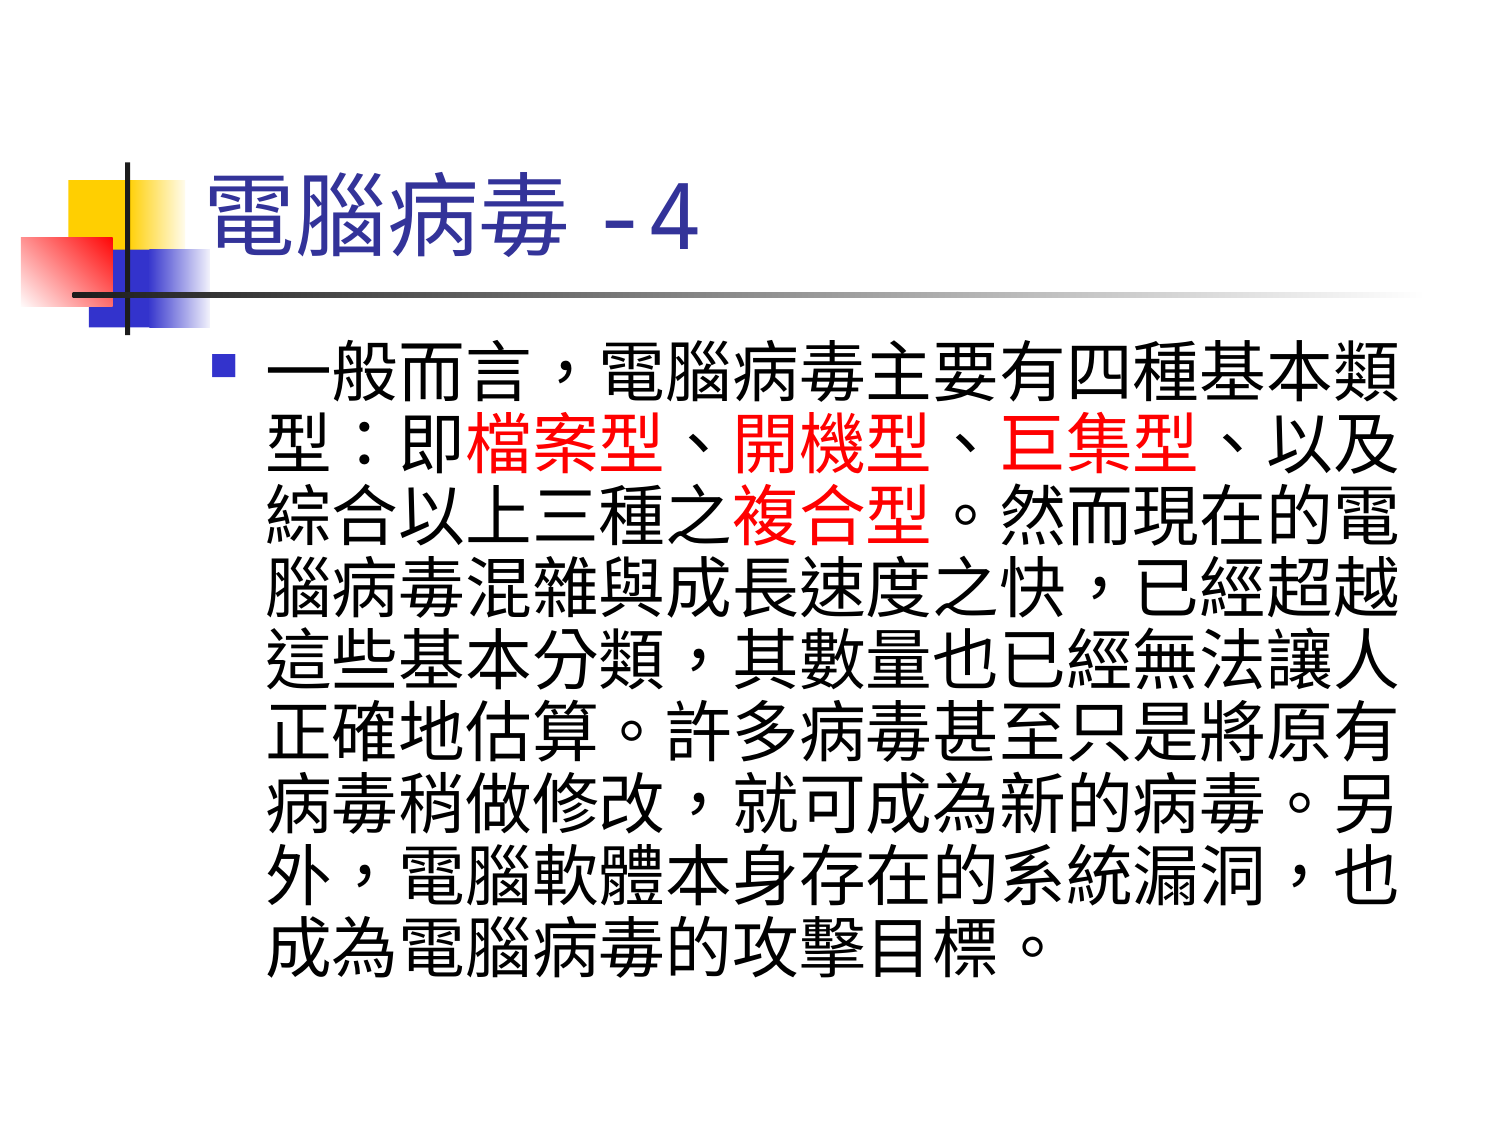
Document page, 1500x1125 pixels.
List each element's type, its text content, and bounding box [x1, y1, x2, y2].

list 一般而言，電腦病毒主要有四種基本類型：即檔案型、開機型、巨集型、以及綜合以上三種之複合型。然而現在的電腦病毒混雜與成長速度之快，已經超越這些基本分類，其數量也已經無法讓人正確地估算。許多病毒甚至只是將原有病毒稍做修改，就可成為新的病毒。另外，電腦軟體本身存在的系統漏洞，也成為電腦病毒的攻擊目標。 [193, 331, 1469, 1007]
title 電腦病毒-4 [188, 35, 1468, 276]
